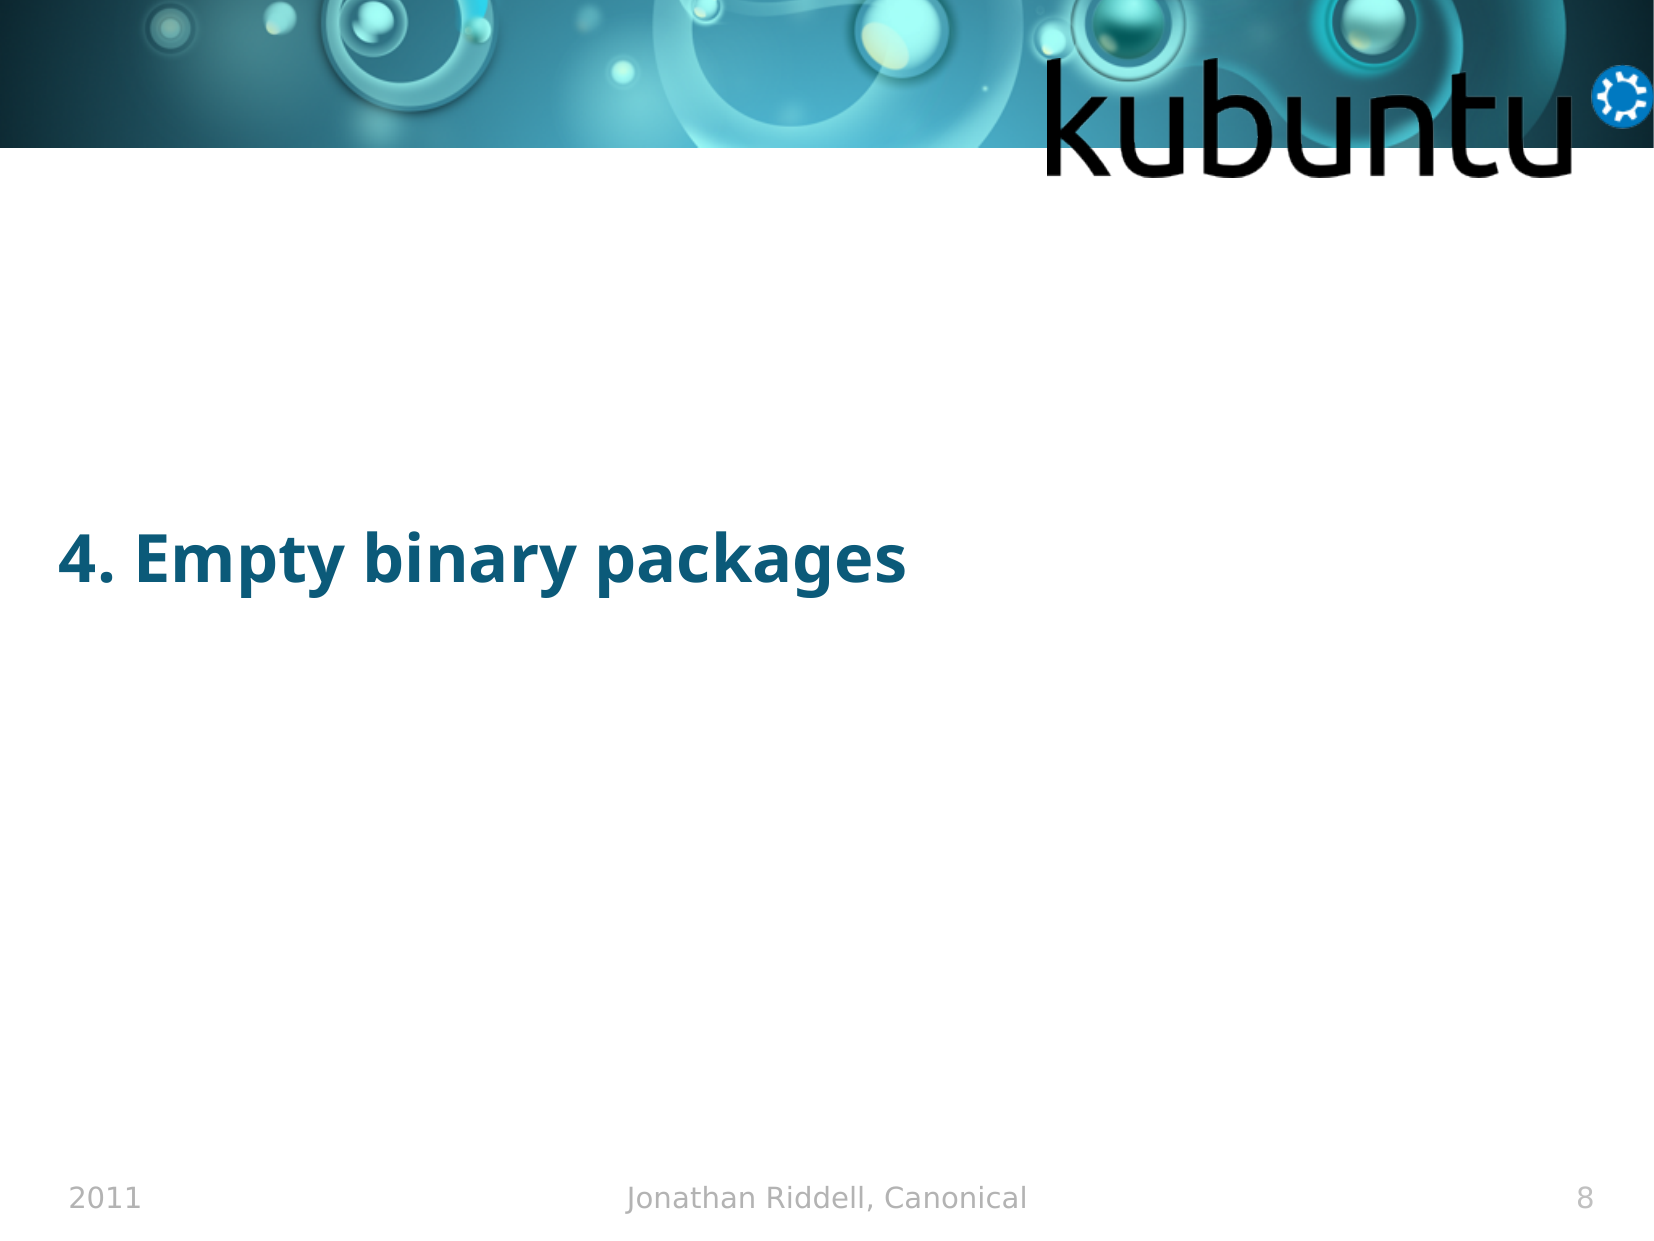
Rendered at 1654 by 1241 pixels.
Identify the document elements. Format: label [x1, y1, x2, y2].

picture [0, 0, 1654, 178]
list [59, 290, 1595, 1109]
